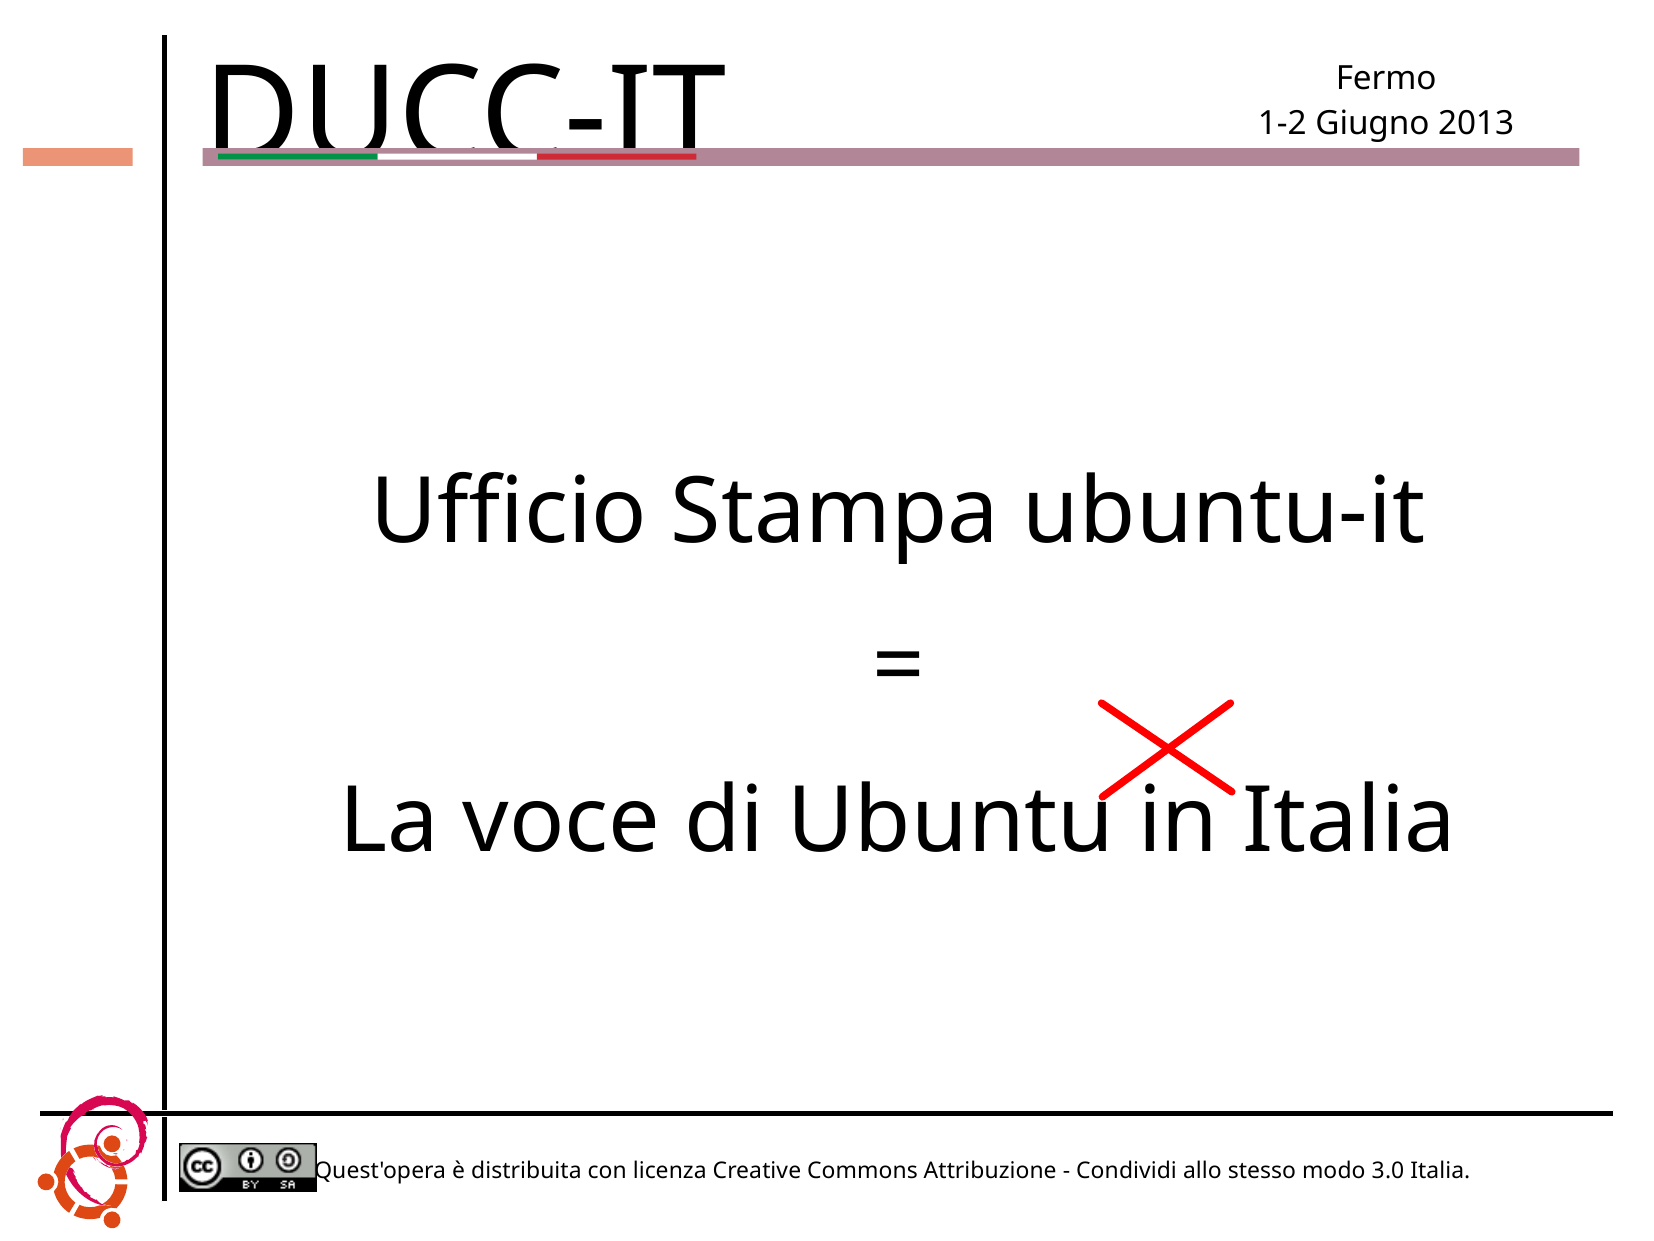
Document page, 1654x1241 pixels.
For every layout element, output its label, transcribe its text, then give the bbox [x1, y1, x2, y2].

text_box Fermo 1-2 Giugno 2013 [1243, 46, 1519, 136]
text_box [39, 34, 1614, 1220]
text_box [37, 1173, 55, 1191]
text_box [202, 148, 1580, 166]
list Ufficio Stampa ubuntu-it = La voce di Ubuntu in Italia [216, 290, 1581, 1042]
text_box [22, 148, 133, 166]
text_box DUCC-IT [188, 10, 715, 175]
picture [179, 1143, 317, 1192]
text_box [103, 1211, 121, 1229]
text_box Quest'opera è distribuita con licenza Creative Commons Attribuzione - Condividi allo stesso modo 3.0 Italia. [323, 1146, 1464, 1188]
